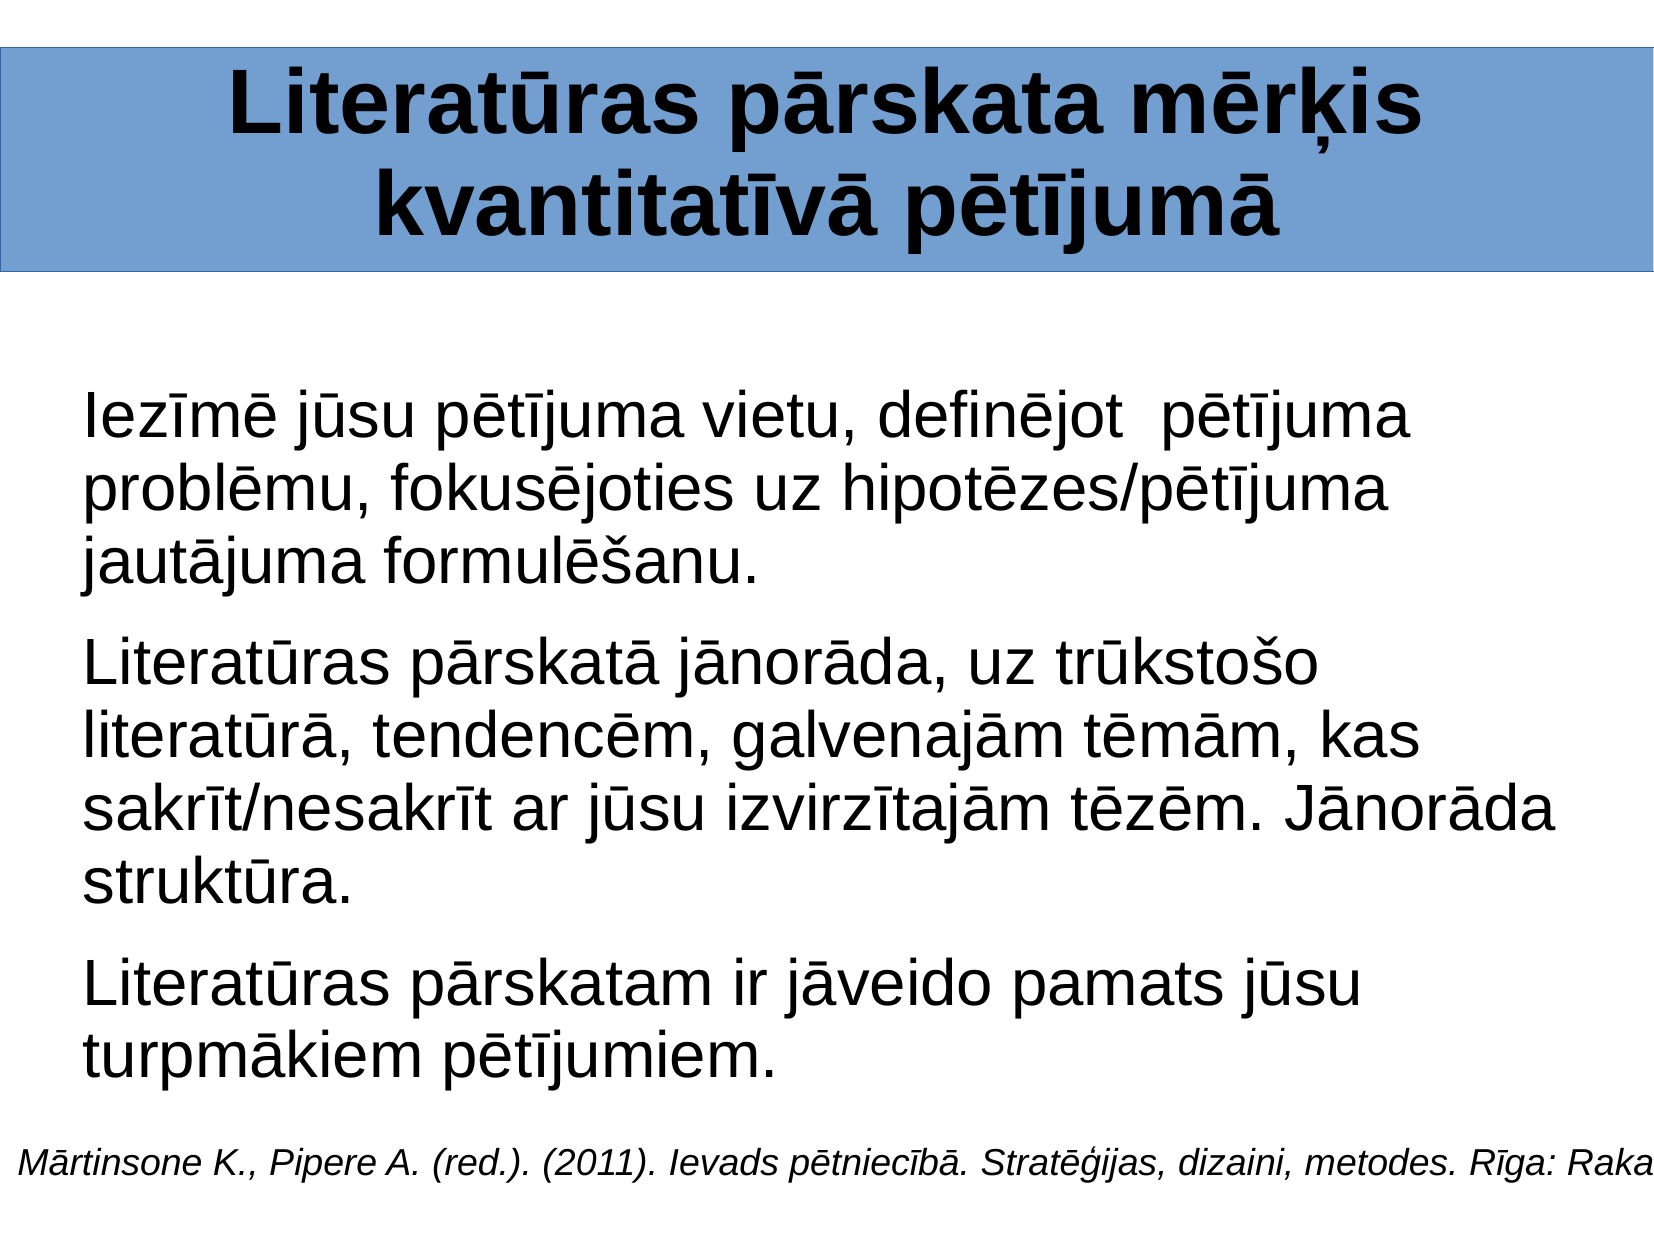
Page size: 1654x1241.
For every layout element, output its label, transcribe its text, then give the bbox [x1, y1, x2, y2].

list Iezīmē jūsu pētījuma vietu, definējot pētījuma problēmu, fokusējoties uz hipotēzes/pētījuma jautājuma formulēšanu. Literatūras pārskatā jānorāda, uz trūkstošo literatūrā, tendencēm, galvenajām tēmām, kas sakrīt/nesakrīt ar jūsu izvirzītajām tēzēm. Jānorāda struktūra. Literatūras pārskatam ir jāveido pamats jūsu turpmākiem pētījumiem. [82, 378, 1619, 1099]
text_box Mārtinsone K., Pipere A. (red.). (2011). Ievads pētniecībā. Stratēģijas, dizaini, metodes. Rīga: Raka [2, 1133, 1654, 1191]
title Literatūras pārskata mērķis kvantitatīvā pētījumā [82, 49, 1571, 257]
text_box [0, 47, 1654, 272]
